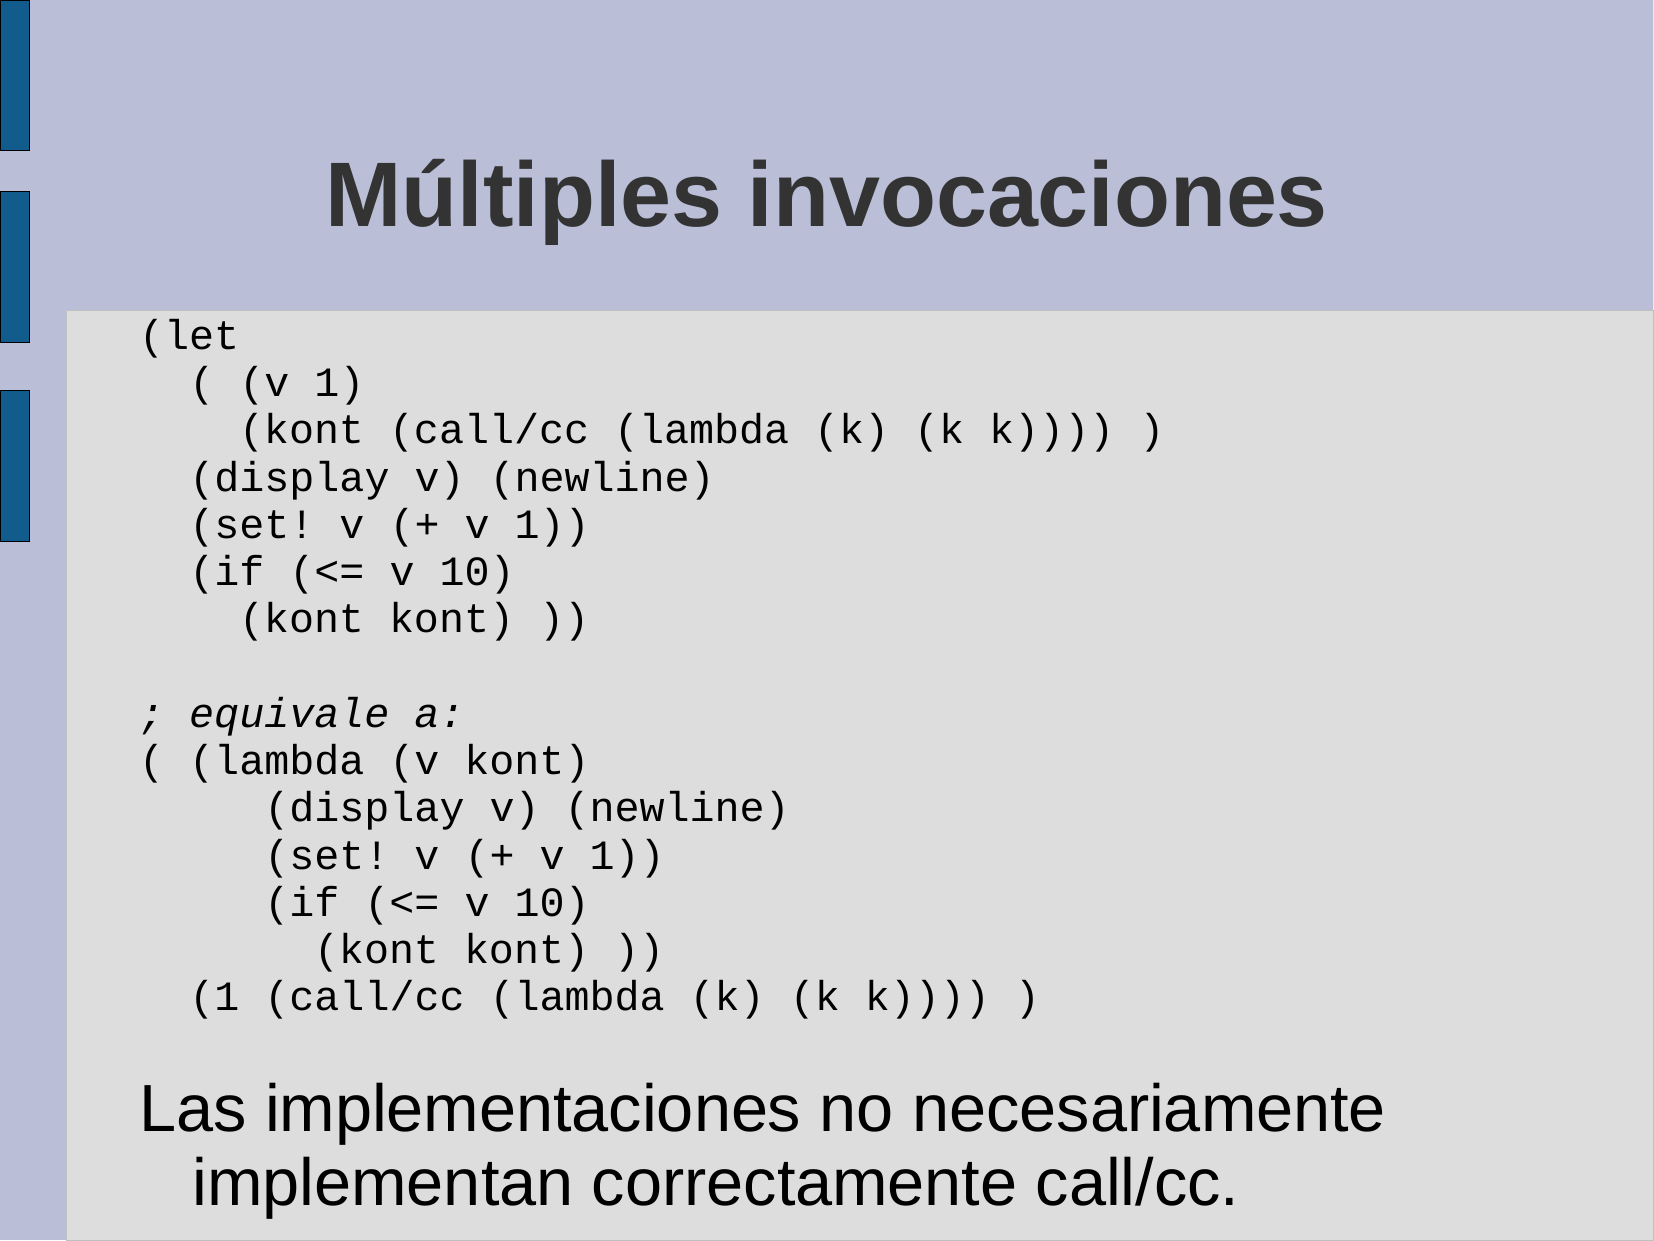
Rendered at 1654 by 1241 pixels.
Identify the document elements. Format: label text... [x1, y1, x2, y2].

list (let ( (v 1) (kont (call/cc (lambda (k) (k k)))) ) (display v) (newline) (set! v (+ v 1)) (if (<= v 10) (kont kont) )) ; equivale a: ( (lambda (v kont) (display v) (newline) (set! v (+ v 1)) (if (<= v 10) (kont kont) )) (1 (call/cc (lambda (k) (k k)))) ) Las implementaciones no necesariamente implementan correctamente call/cc. [121, 314, 1534, 1182]
title Múltiples invocaciones [121, 98, 1534, 291]
